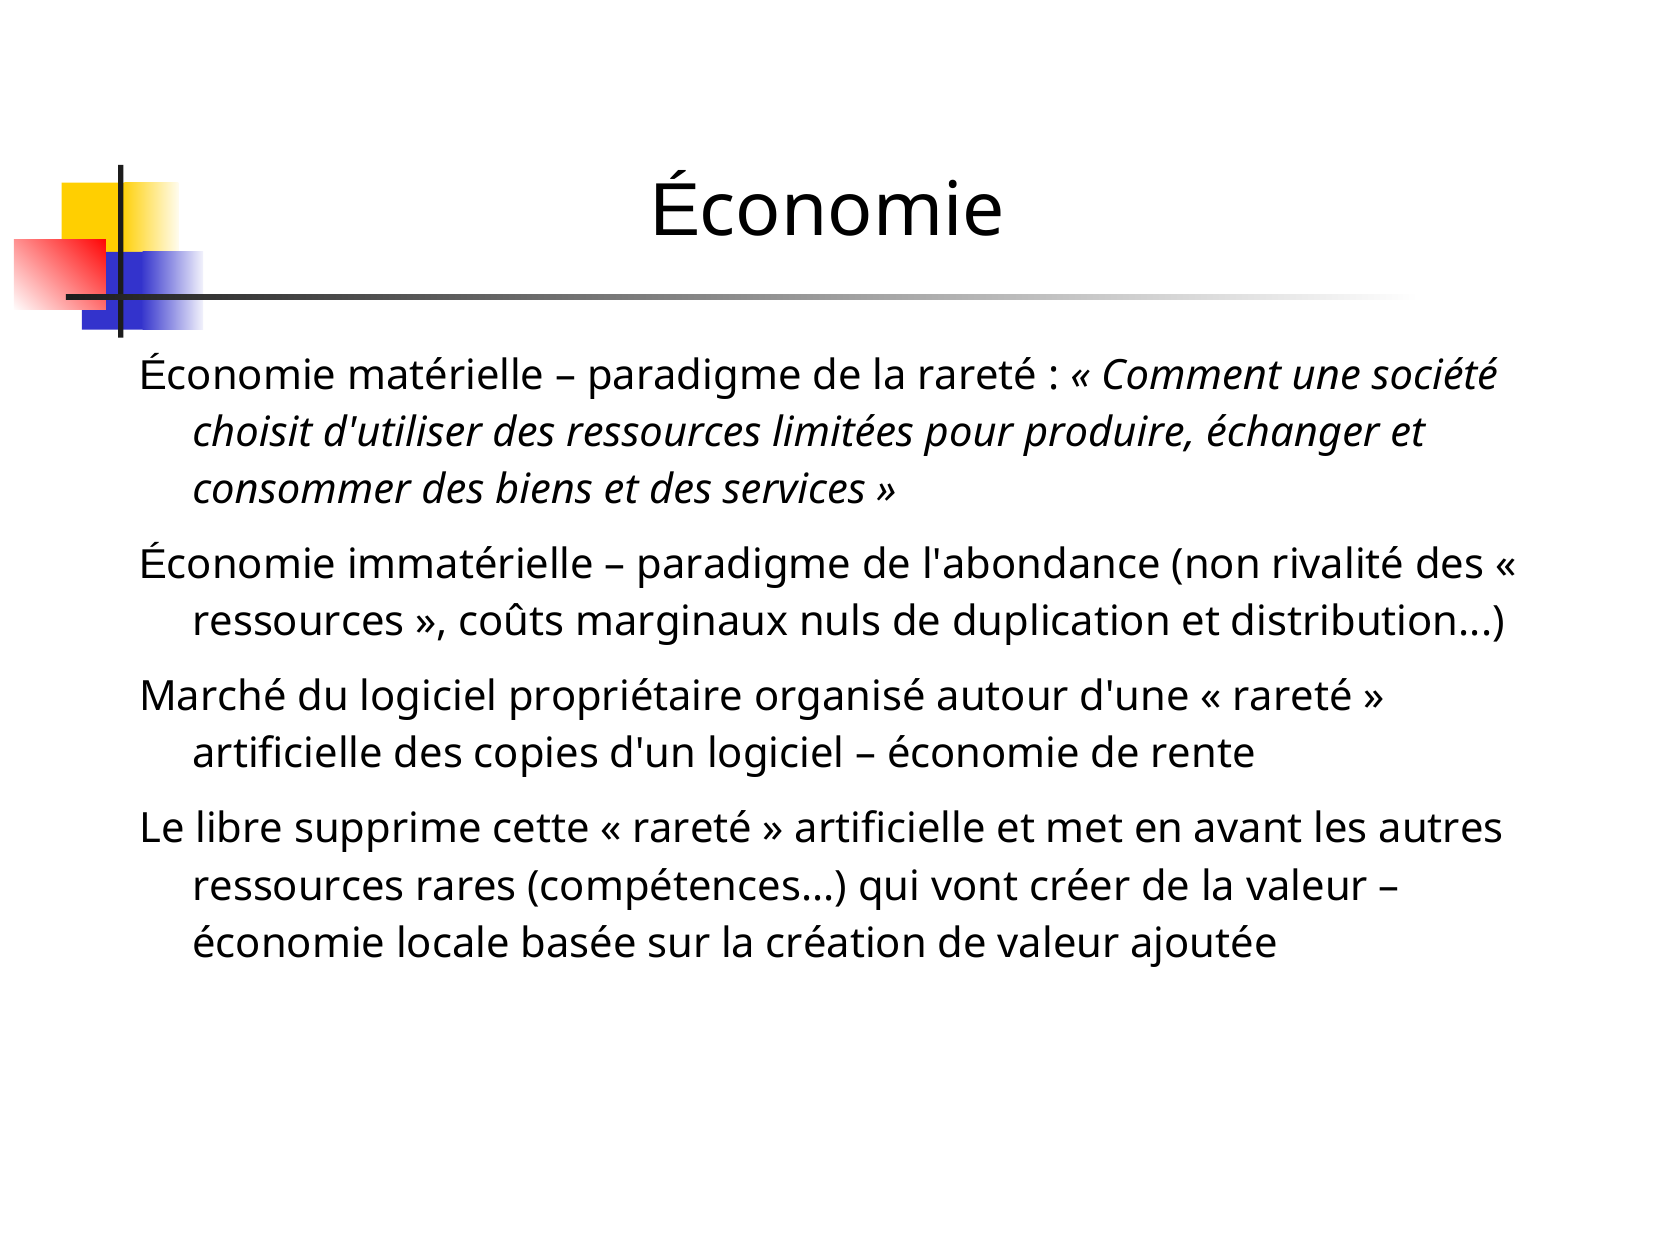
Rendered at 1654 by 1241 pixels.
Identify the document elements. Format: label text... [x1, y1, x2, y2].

title Économie [121, 110, 1534, 303]
list Économie matérielle – paradigme de la rareté : « Comment une société choisit d'utiliser des ressources limitées pour produire, échanger et consommer des biens et des services » Économie immatérielle – paradigme de l'abondance (non rivalité des « ressources », coûts marginaux nuls de duplication et distribution...) Marché du logiciel propriétaire organisé autour d'une « rareté » artificielle des copies d'un logiciel – économie de rente Le libre supprime cette « rareté » artificielle et met en avant les autres ressources rares (compétences...) qui vont créer de la valeur – économie locale basée sur la création de valeur ajoutée [121, 344, 1534, 1112]
